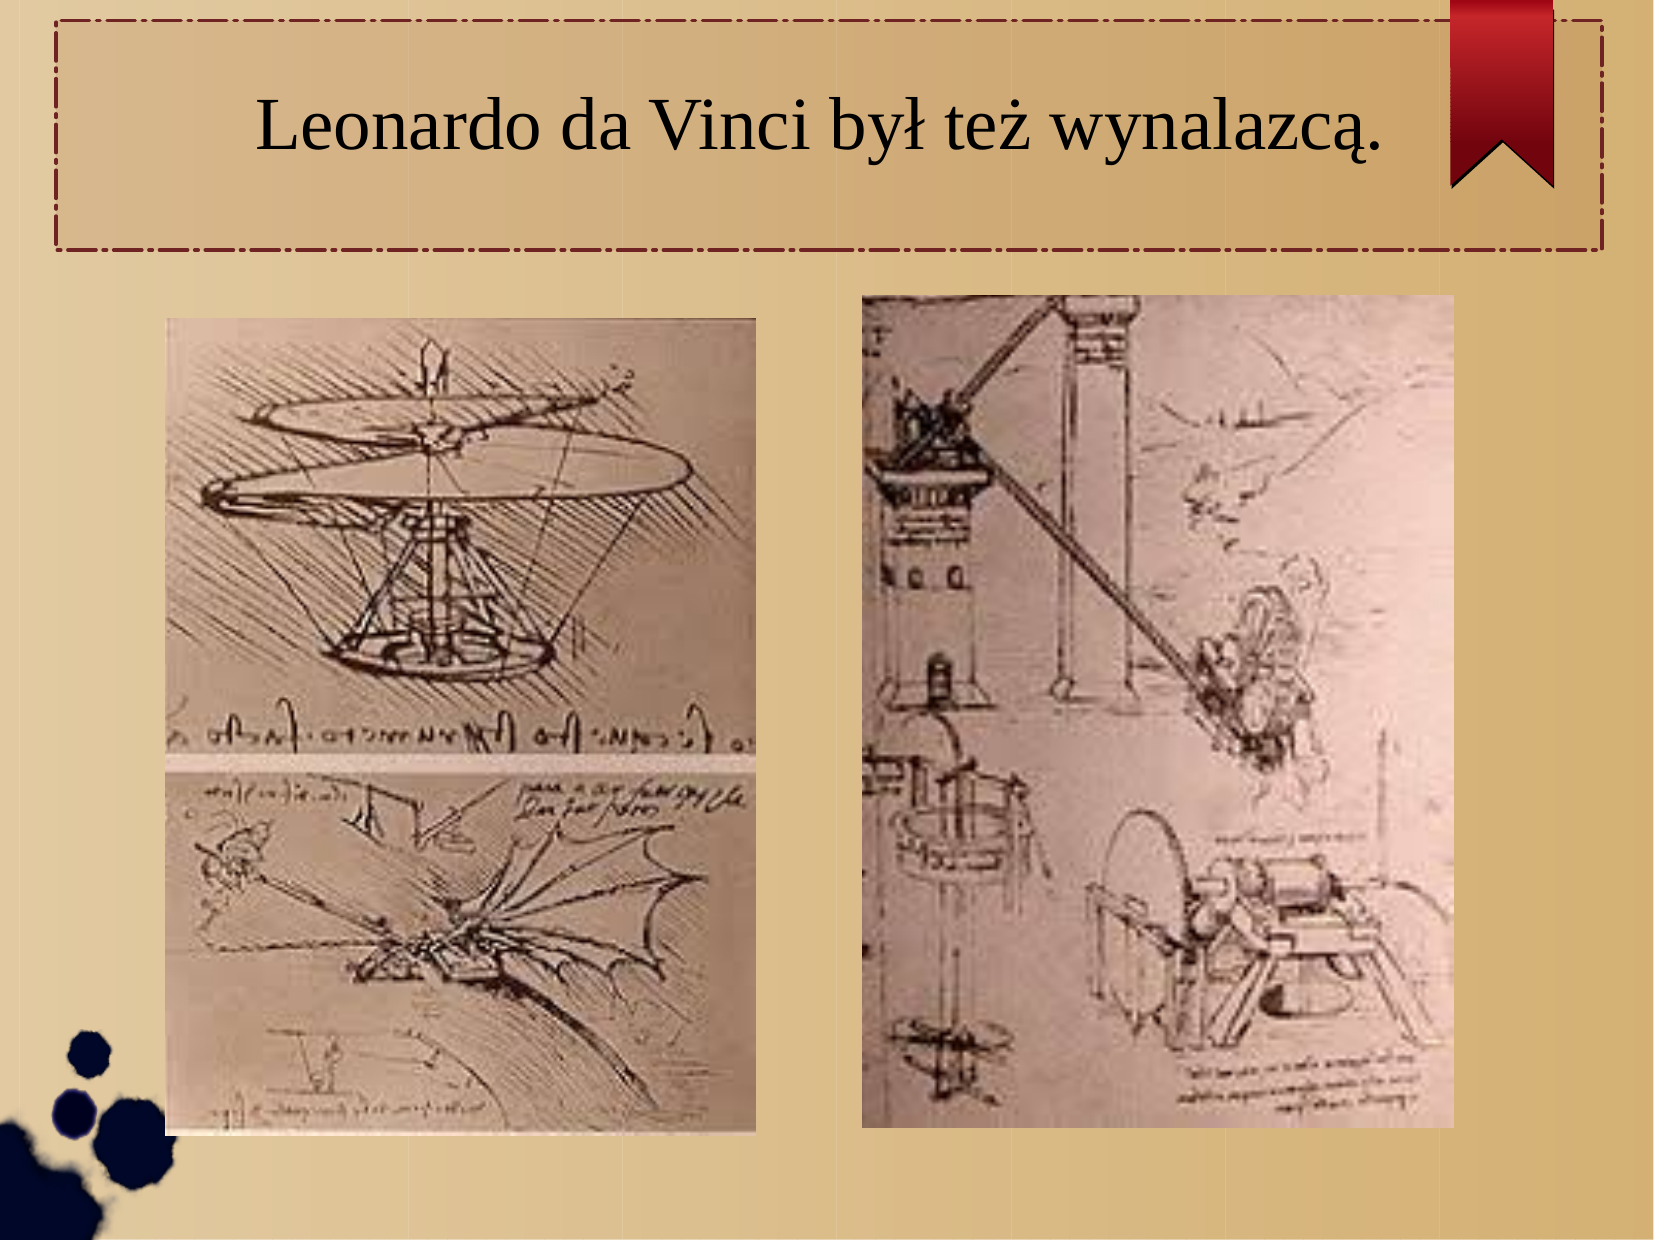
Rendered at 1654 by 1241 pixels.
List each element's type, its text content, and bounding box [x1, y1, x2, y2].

picture [165, 318, 756, 1136]
picture [862, 295, 1454, 1128]
list Leonardo da Vinci był też wynalazcą. [165, 82, 1512, 204]
